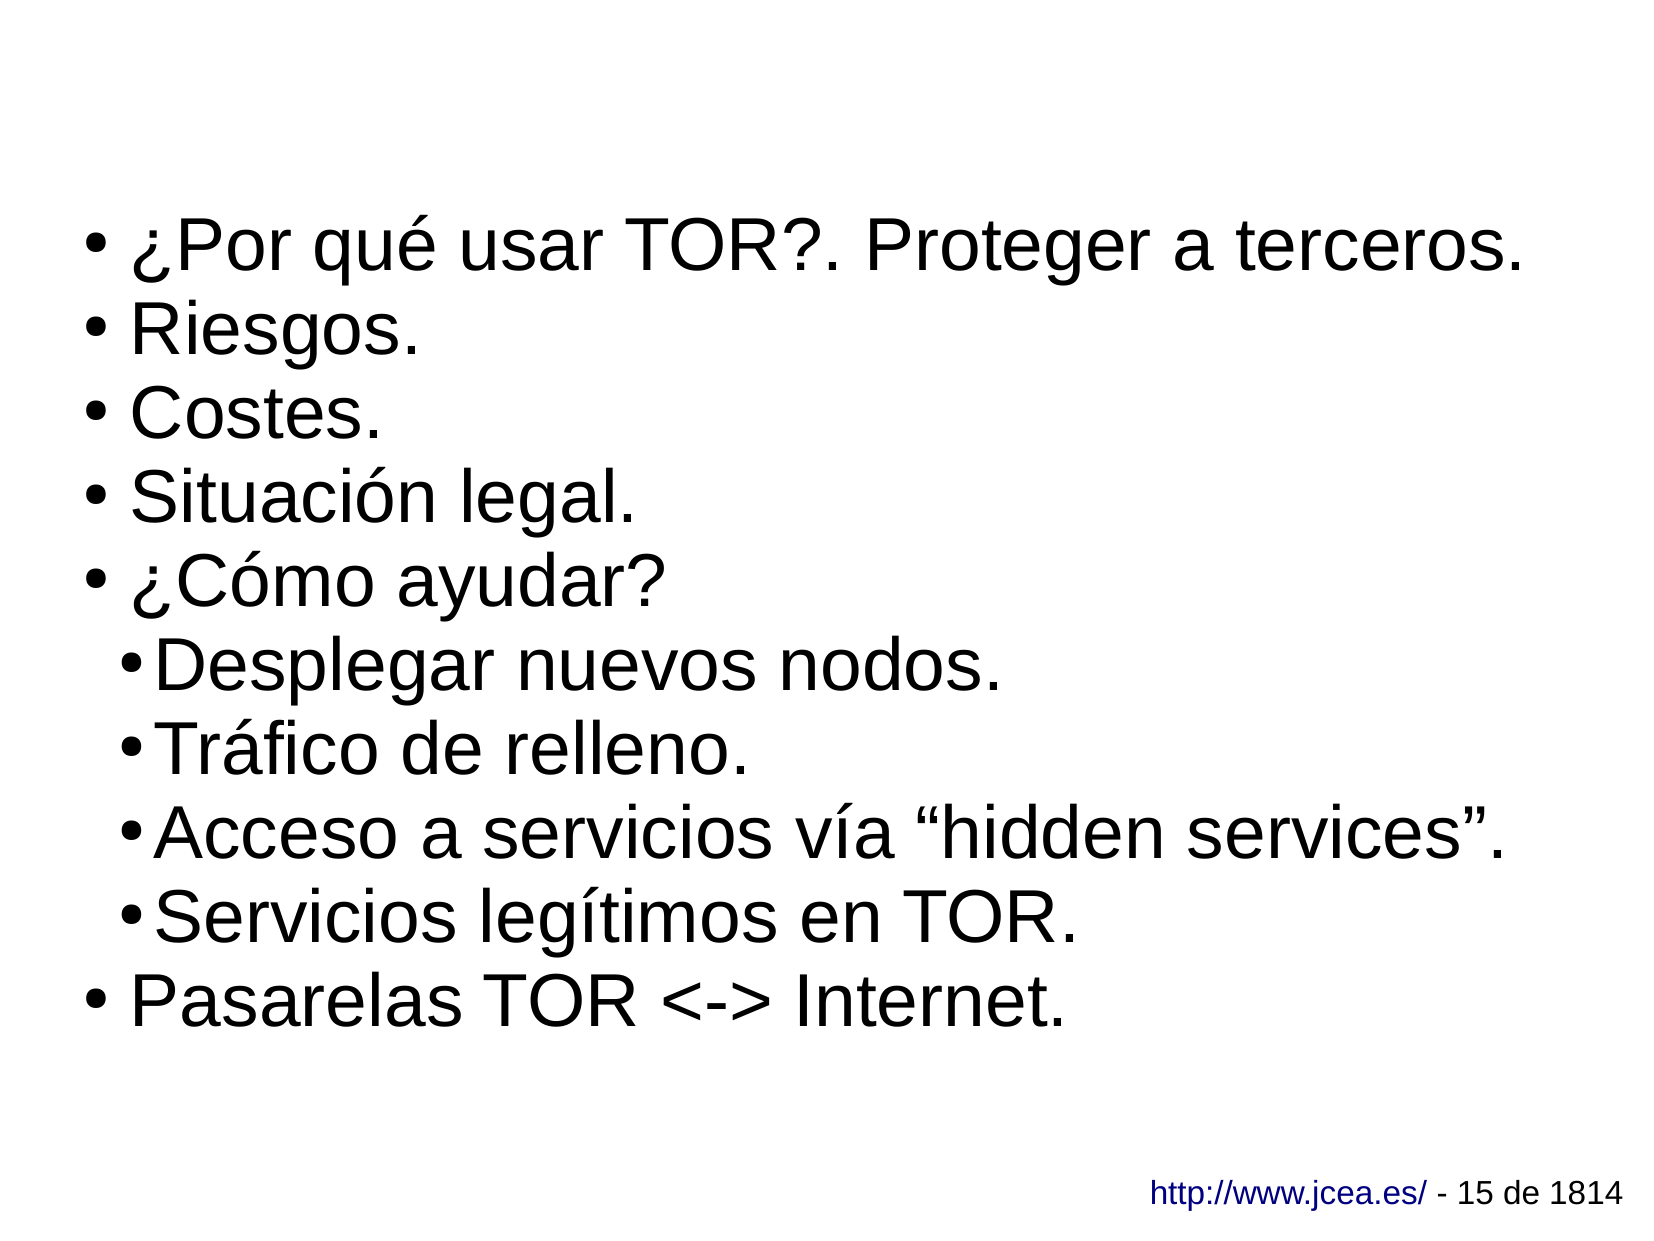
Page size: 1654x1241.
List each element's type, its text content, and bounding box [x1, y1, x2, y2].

text_box http://www.jcea.es/ - 15 de 1814 [1110, 1167, 1639, 1219]
subtitle ¿Por qué usar TOR?. Proteger a terceros. Riesgos. Costes. Situación legal. ¿Cómo ayudar? Desplegar nuevos nodos. Tráfico de relleno. Acceso a servicios vía “hidden services”. Servicios legítimos en TOR. Pasarelas TOR <-> Internet. [82, 60, 1571, 1186]
